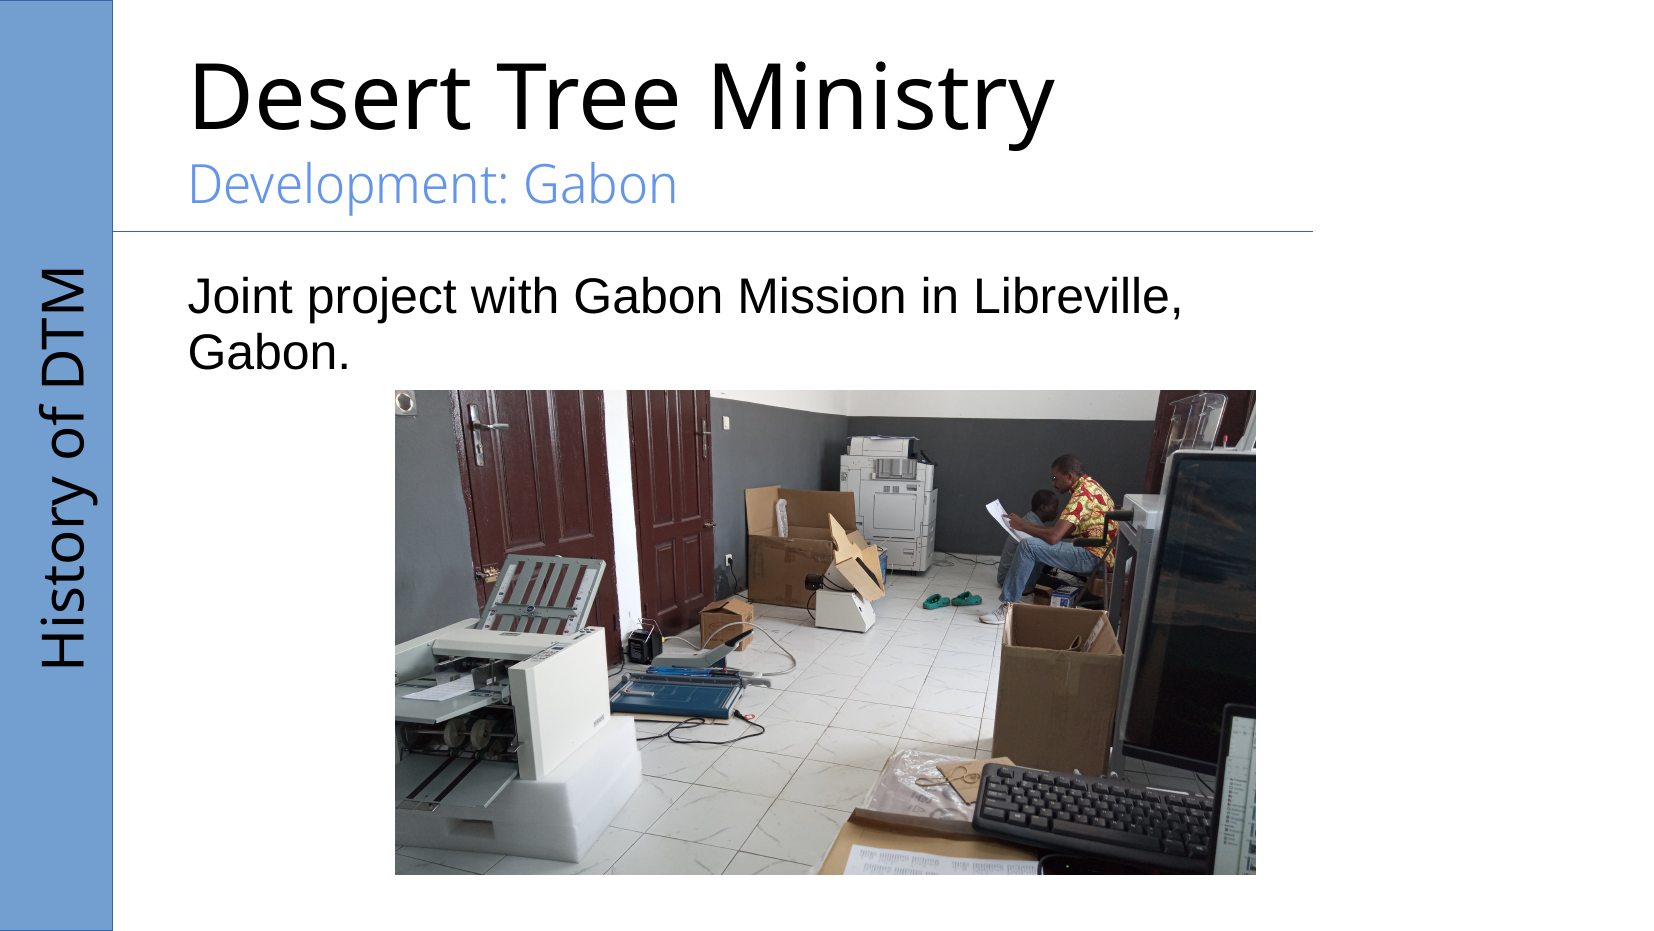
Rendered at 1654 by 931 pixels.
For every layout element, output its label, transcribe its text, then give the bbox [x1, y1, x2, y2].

picture [395, 390, 1256, 875]
text_box History of DTM [13, 37, 105, 901]
text_box Joint project with Gabon Mission in Libreville, Gabon. [187, 268, 1276, 381]
title Desert Tree Ministry [187, 33, 1571, 125]
text_box [0, 0, 113, 931]
title Development: Gabon [187, 125, 1571, 239]
